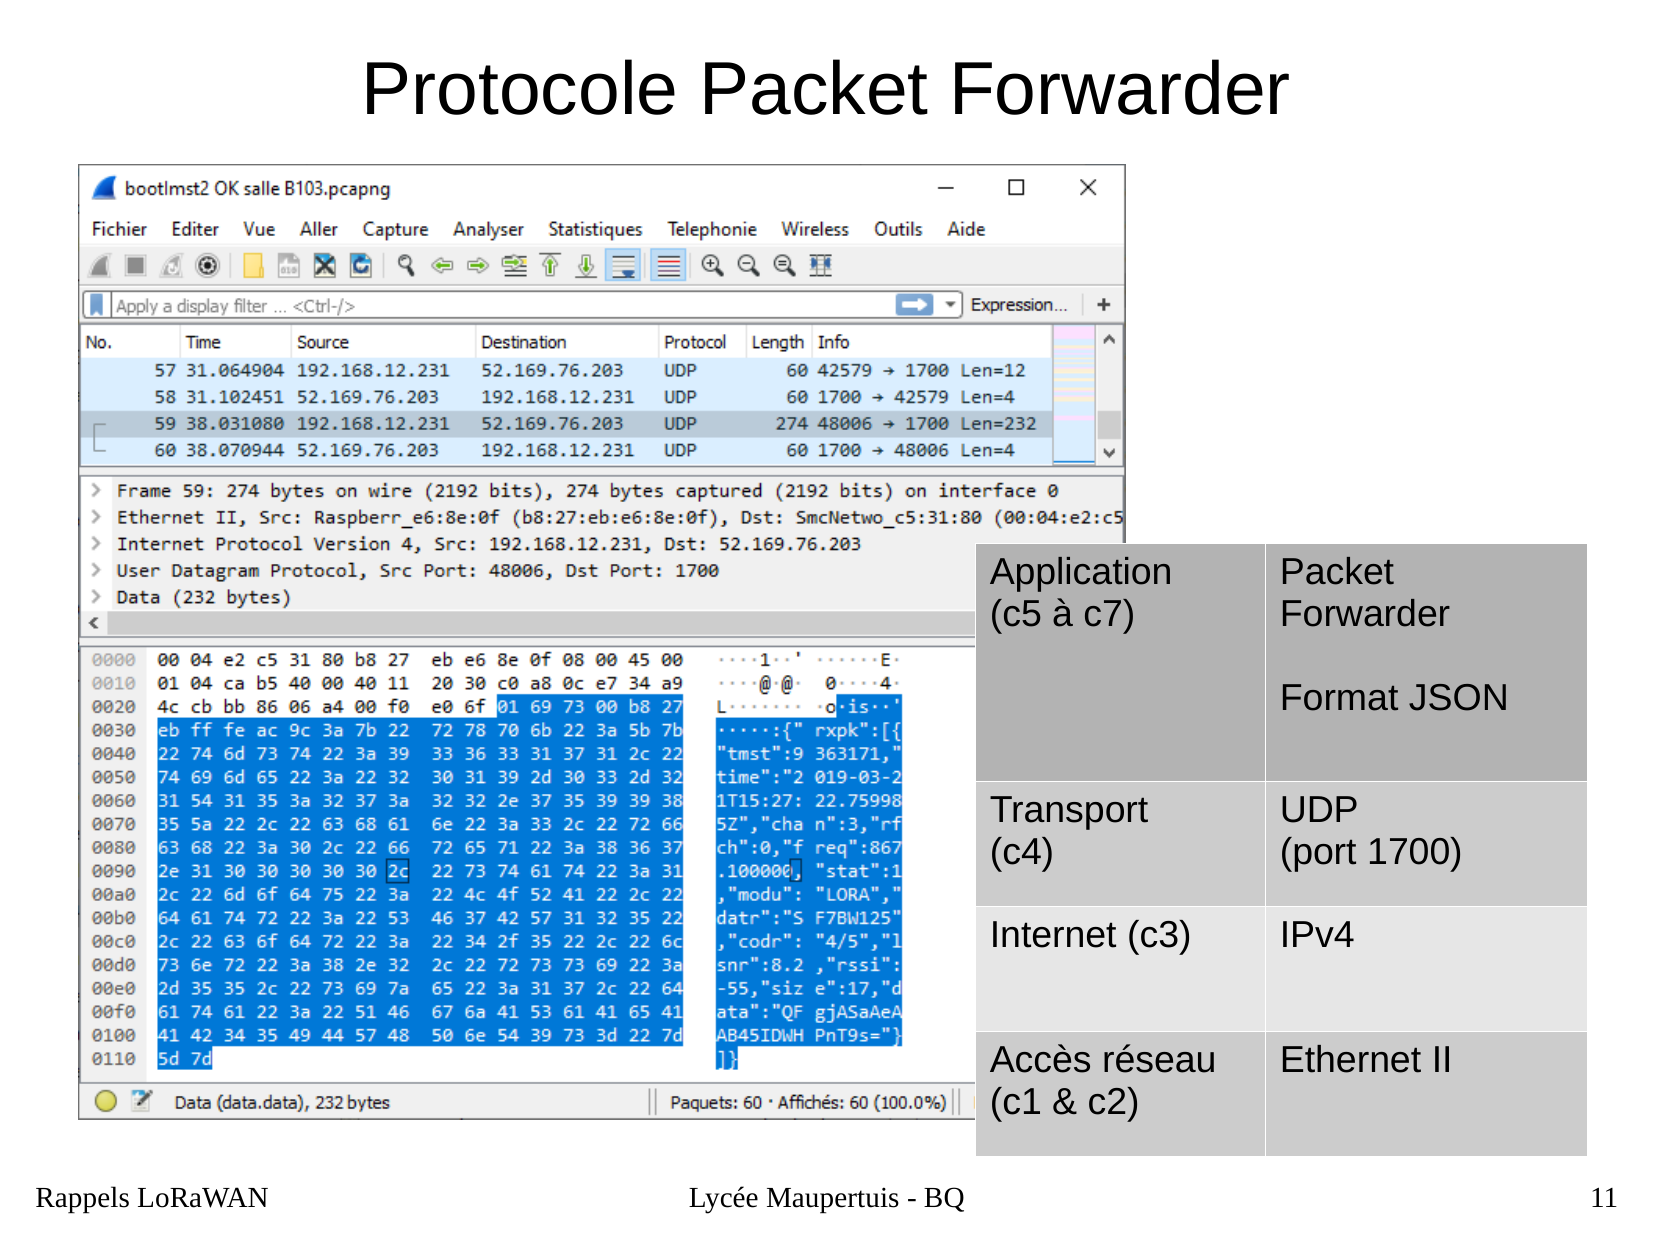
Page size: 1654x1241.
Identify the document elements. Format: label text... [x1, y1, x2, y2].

table_cell Accès réseau (c1 & c2) [976, 1032, 1265, 1156]
table_cell Ethernet II [1266, 1032, 1587, 1156]
table_cell Internet (c3) [976, 907, 1265, 1031]
picture [78, 164, 1126, 1120]
table_cell IPv4 [1266, 907, 1587, 1031]
table_header Application (c5 à c7) [976, 544, 1265, 781]
table_cell UDP (port 1700) [1266, 782, 1587, 906]
title Protocole Packet Forwarder [35, 35, 1619, 142]
table_cell Transport (c4) [976, 782, 1265, 906]
table_header Packet Forwarder Format JSON [1266, 544, 1587, 781]
